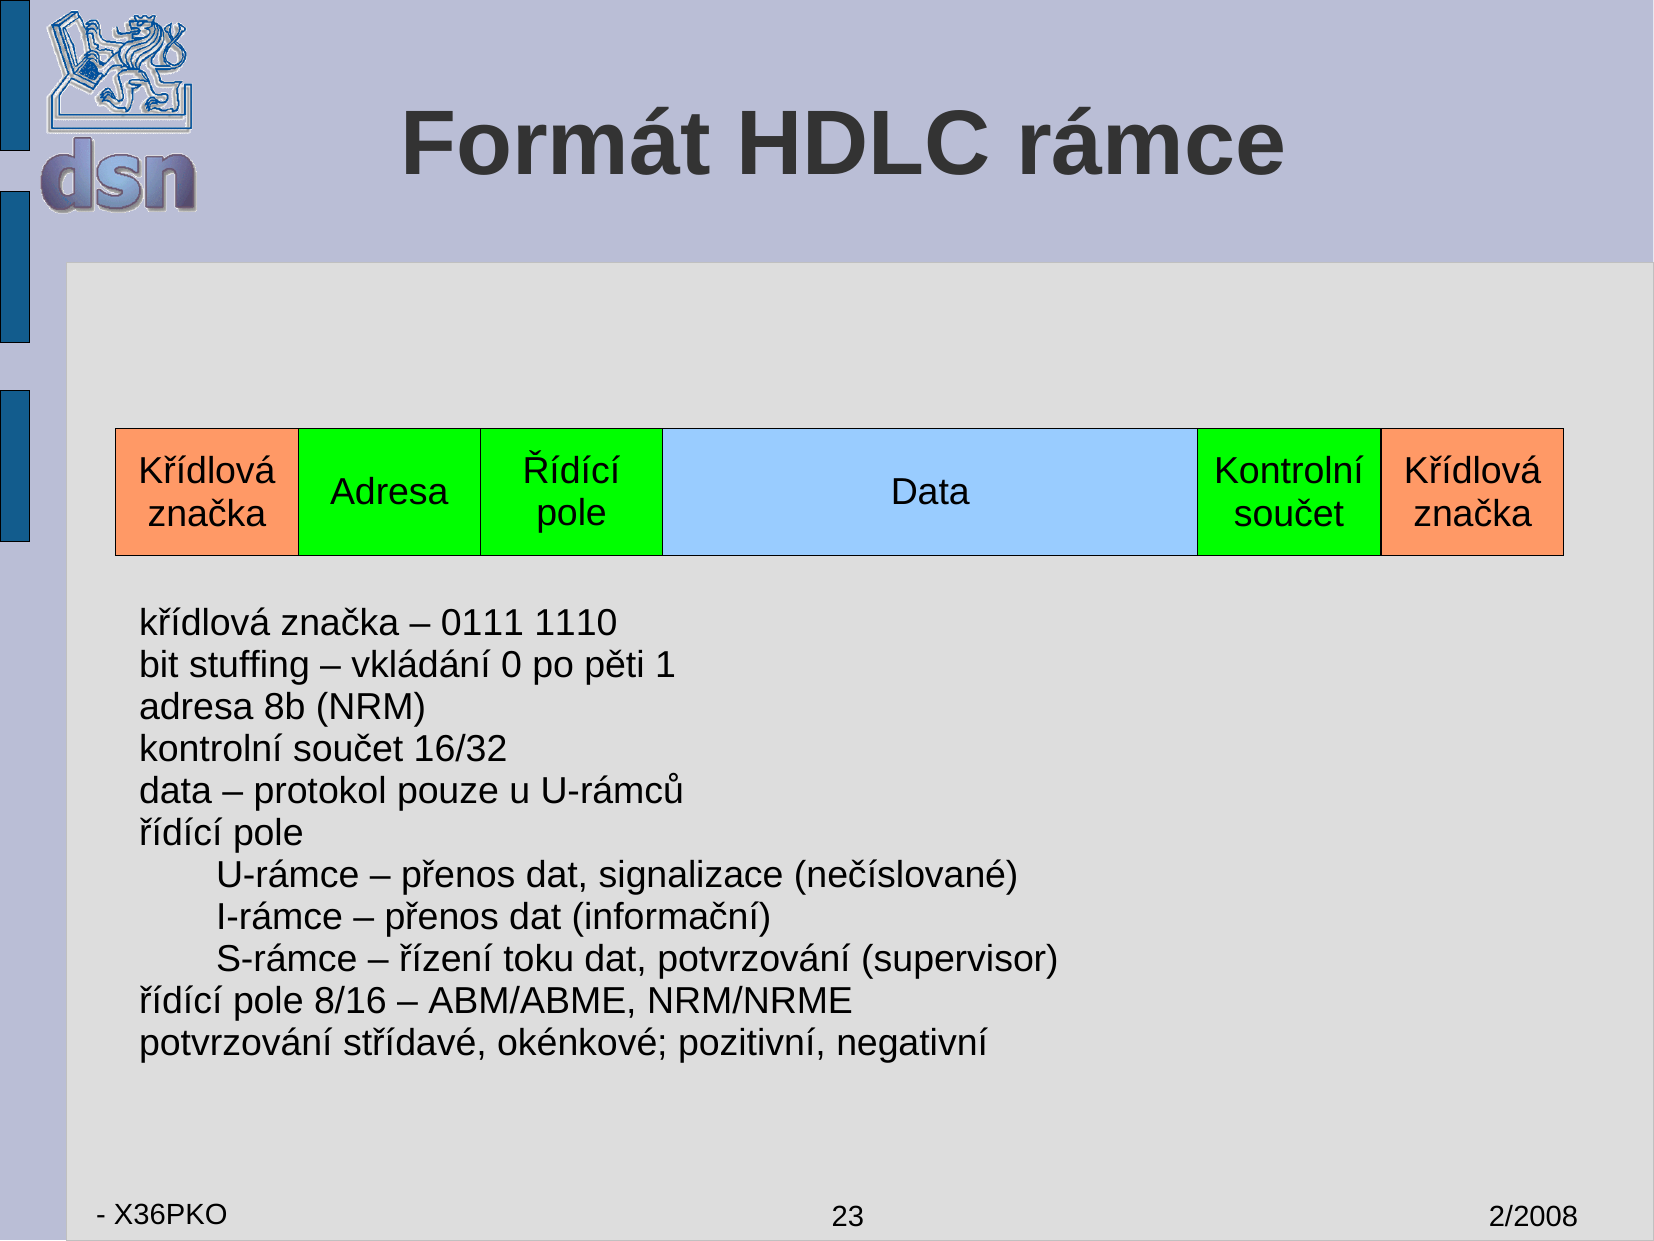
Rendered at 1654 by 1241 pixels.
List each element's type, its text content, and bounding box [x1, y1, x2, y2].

text_box Kontrolní součet [1197, 428, 1381, 556]
text_box Data [663, 428, 1197, 556]
title Formát HDLC rámce [210, 39, 1478, 247]
picture [10, 10, 223, 230]
list křídlová značka – 0111 1110 bit stuffing – vkládání 0 po pěti 1 adresa 8b (NRM) kontrolní součet 16/32 data – protokol pouze u U-rámců řídící pole U-rámce – přenos dat, signalizace (nečíslované) I-rámce – přenos dat (informační) S-rámce – řízení toku dat, potvrzování (supervisor) řídící pole 8/16 – ABM/ABME, NRM/NRME potvrzování střídavé, okénkové; pozitivní, negativní [121, 601, 1534, 1111]
text_box Křídlová značka [115, 428, 299, 556]
text_box Řídící pole [481, 428, 663, 556]
text_box Křídlová značka [1381, 428, 1564, 556]
text_box Adresa [299, 428, 481, 556]
